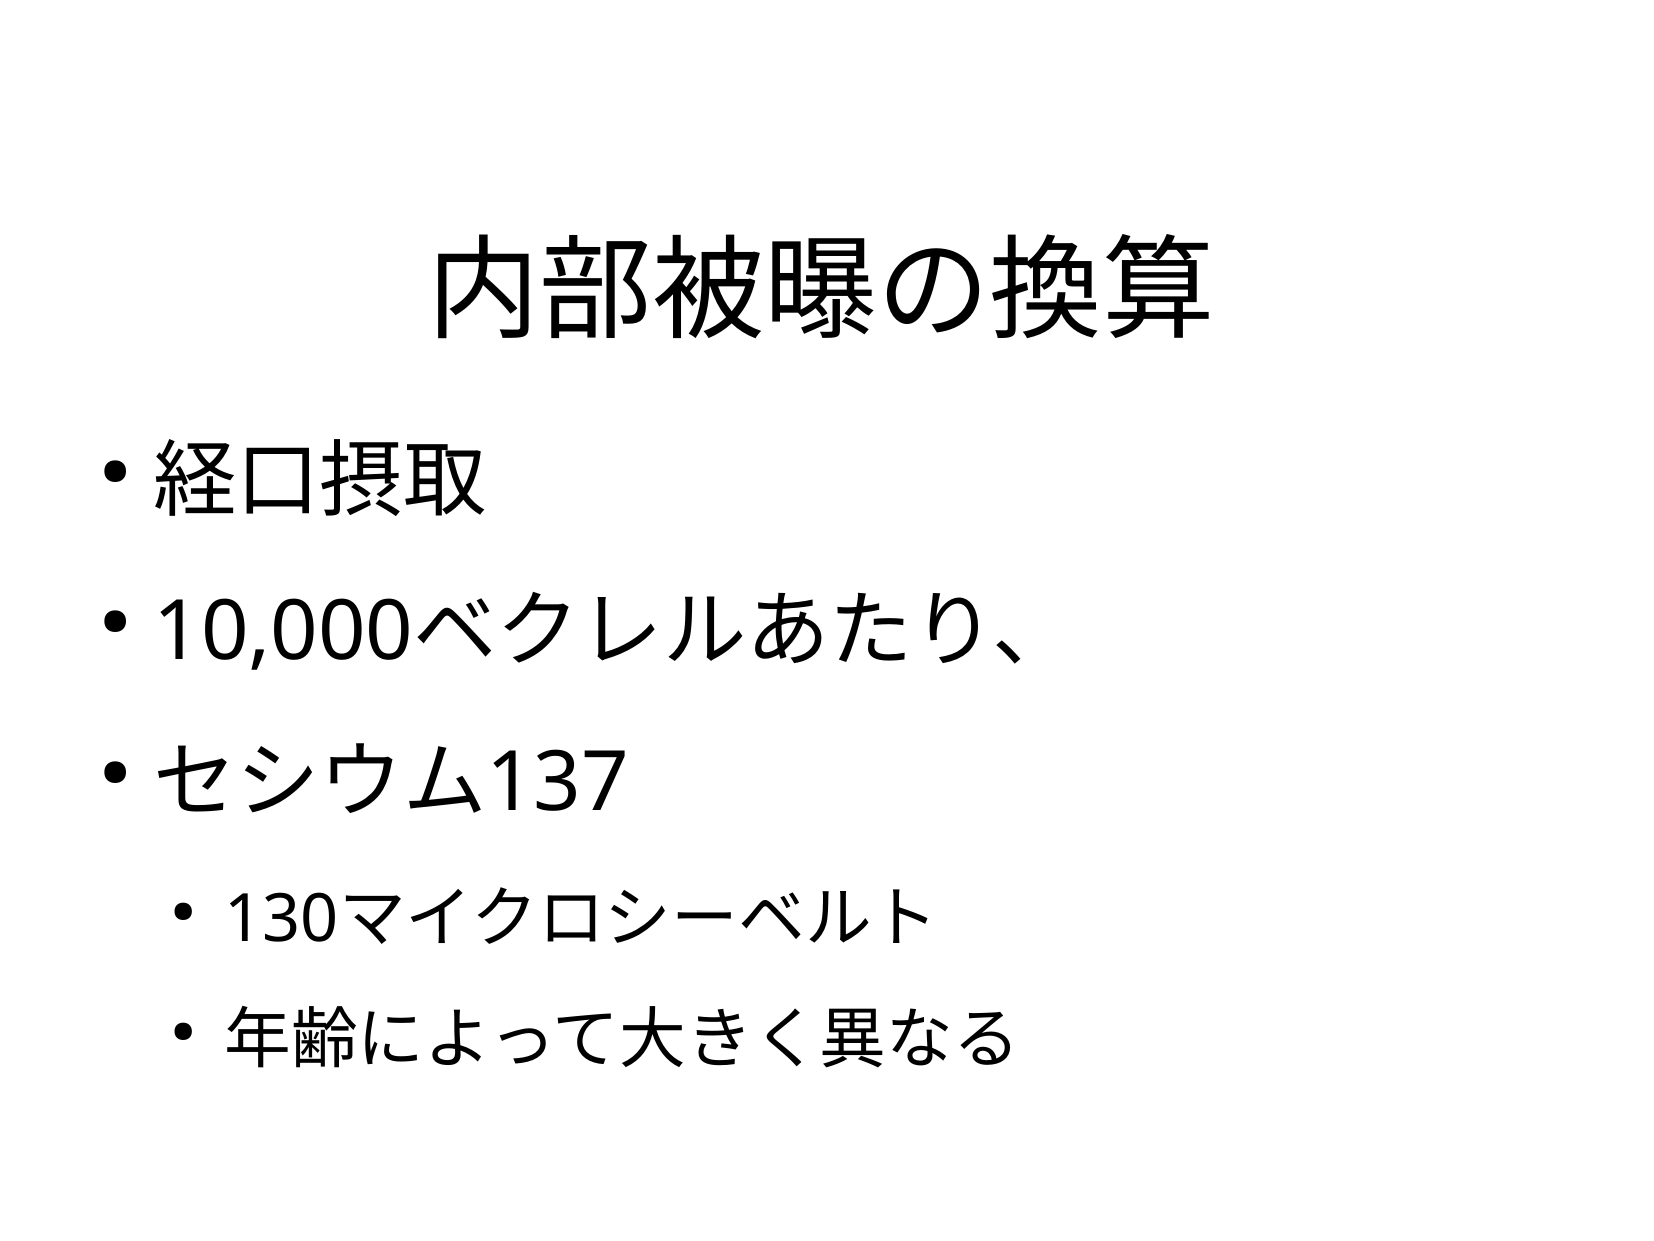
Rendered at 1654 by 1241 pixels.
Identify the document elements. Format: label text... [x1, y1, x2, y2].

list 経口摂取 10,000ベクレルあたり、 セシウム137 130マイクロシーベルト 年齢によって大きく異なる [82, 413, 1571, 1109]
title 内部被曝の換算 [76, 176, 1565, 384]
